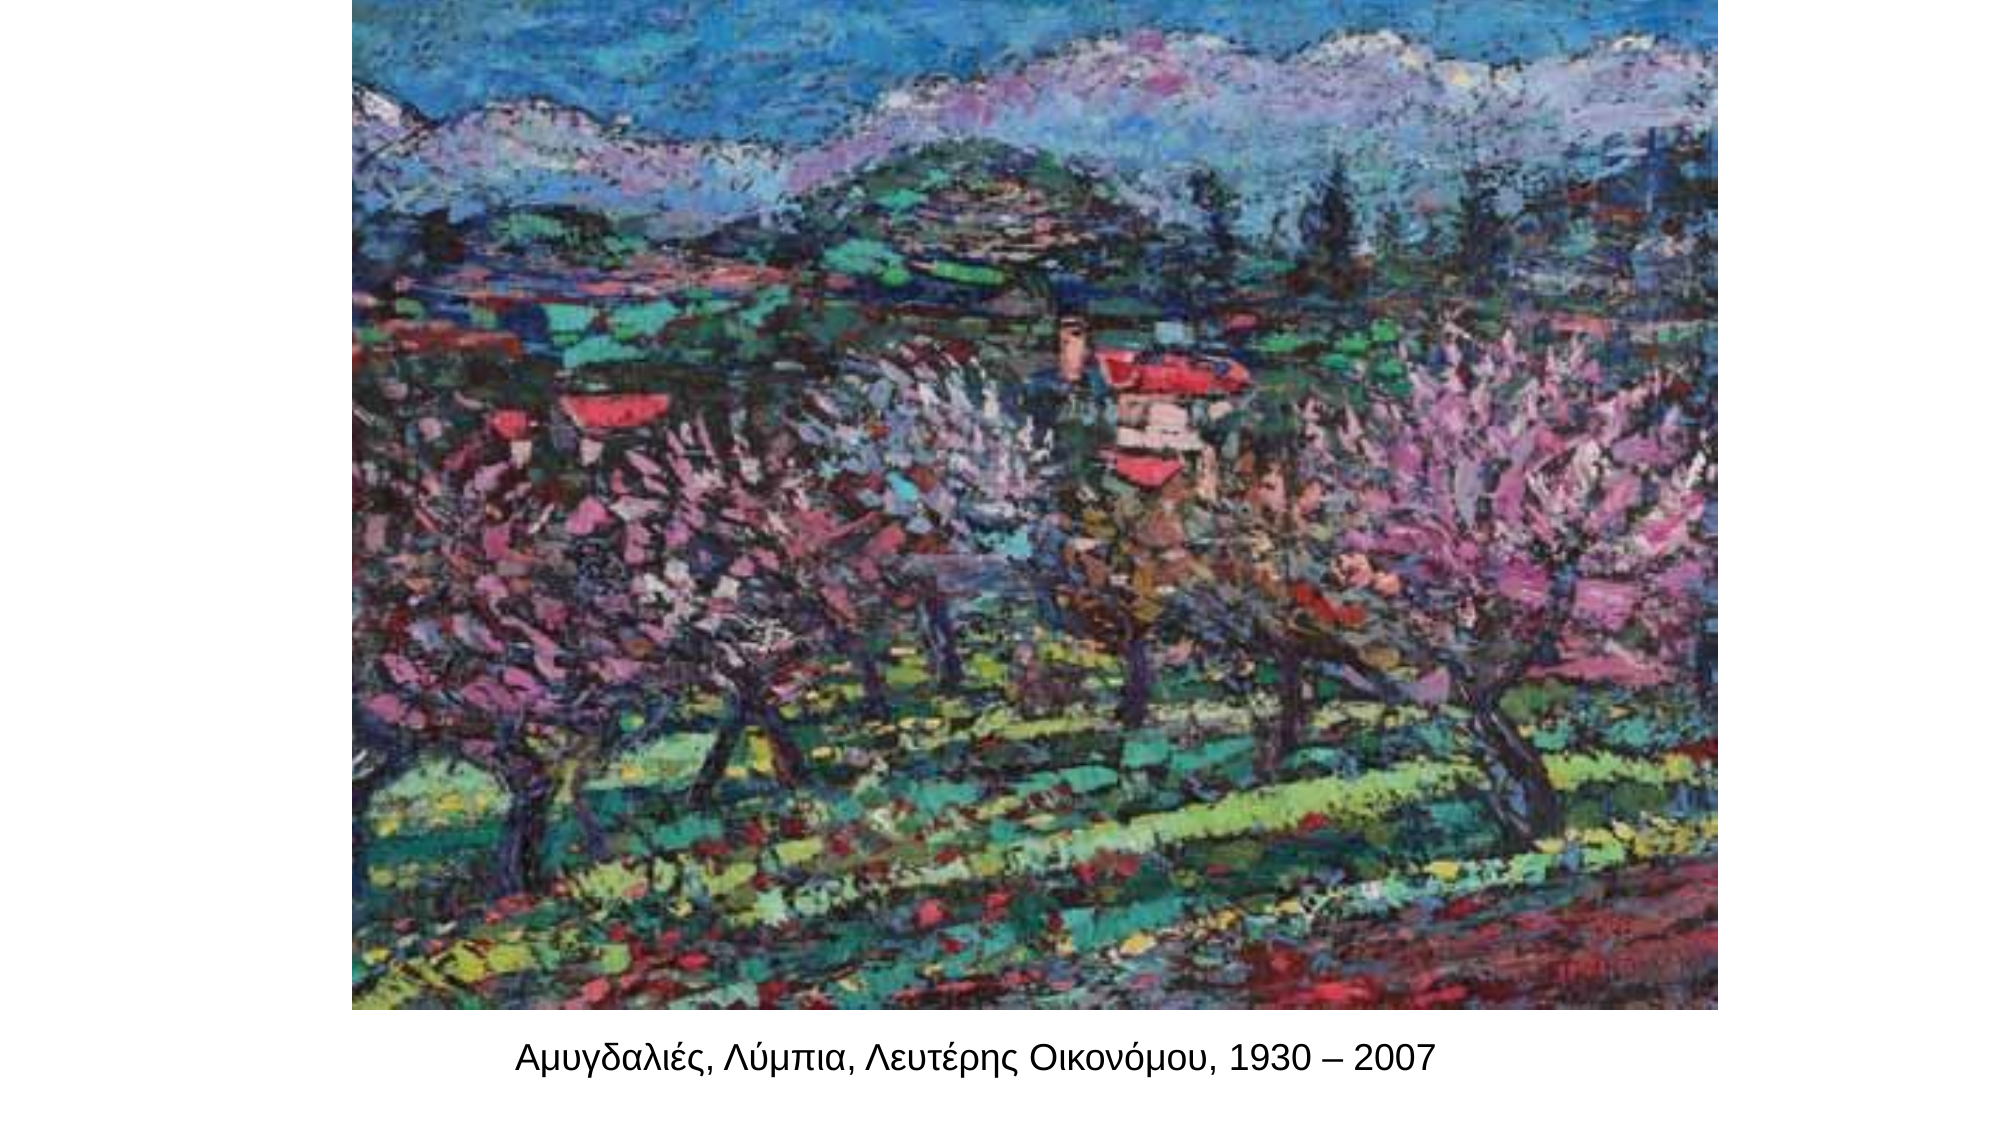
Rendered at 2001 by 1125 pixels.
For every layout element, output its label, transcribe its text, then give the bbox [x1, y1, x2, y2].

text_box Αμυγδαλιές, Λύμπια, Λευτέρης Οικονόμου, 1930 – 2007 [500, 1026, 1500, 1086]
picture [352, 0, 1718, 1010]
